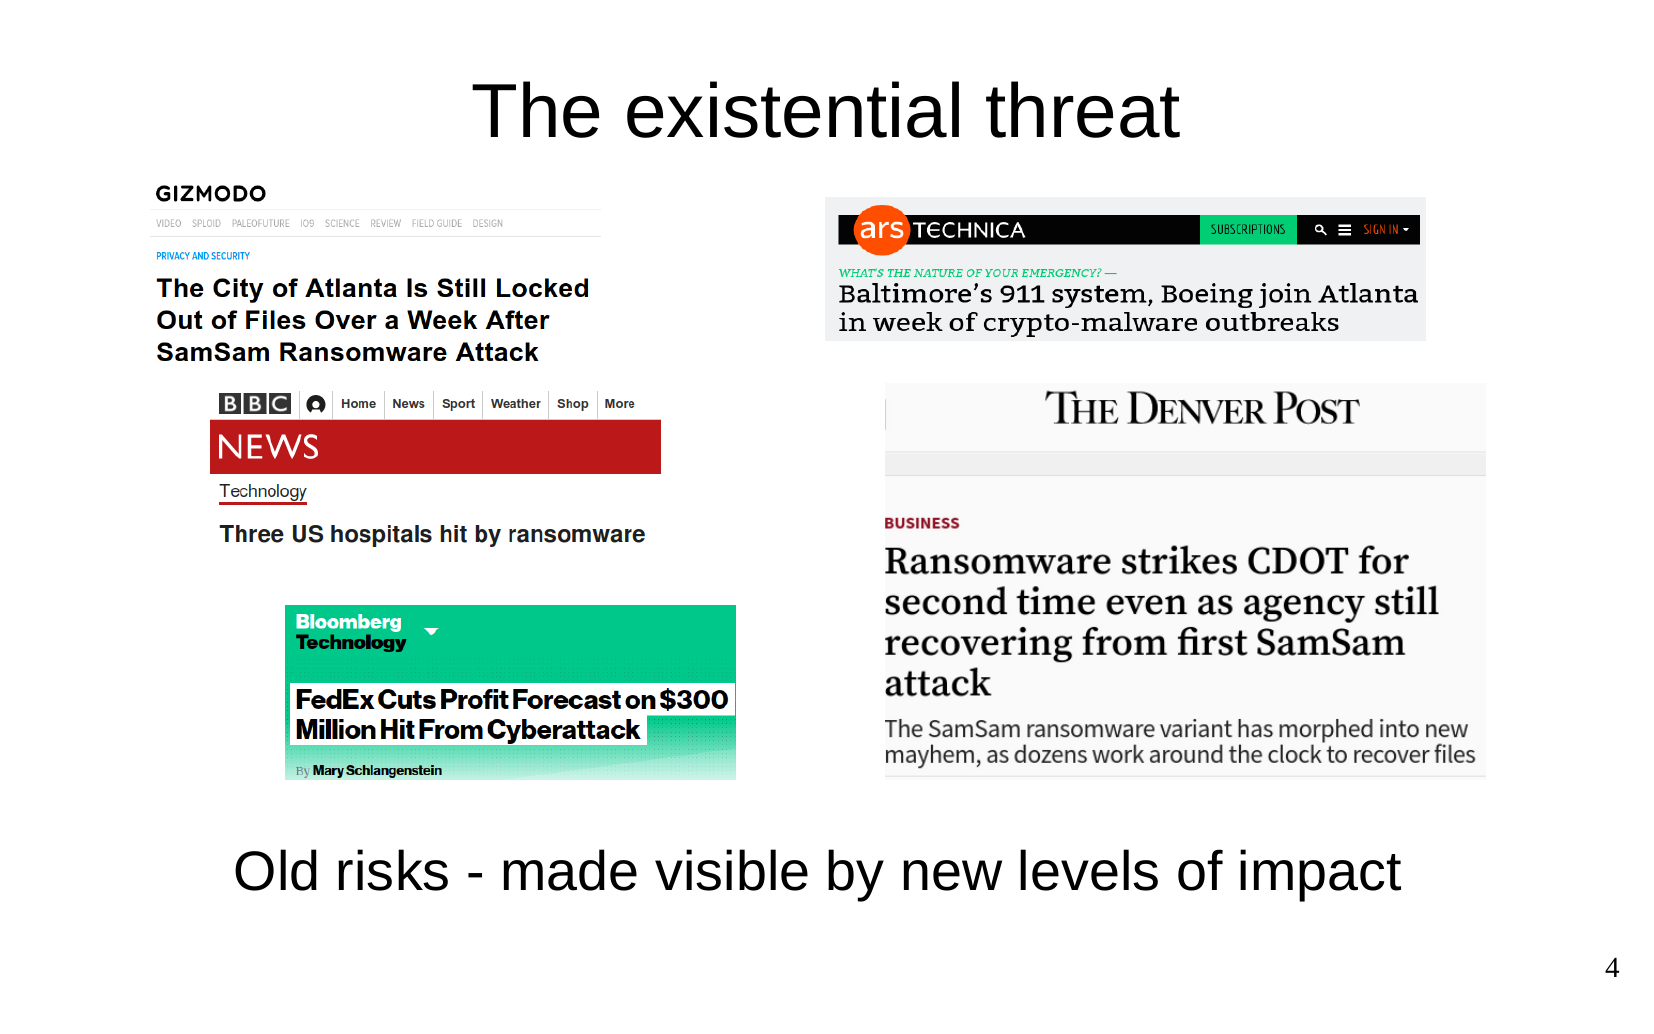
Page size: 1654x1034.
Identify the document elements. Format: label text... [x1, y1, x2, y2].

text_box <number> [1560, 951, 1621, 1023]
text_box Old risks - made visible by new levels of impact [75, 840, 1563, 930]
picture [825, 197, 1426, 341]
picture [150, 179, 601, 371]
picture [210, 391, 661, 556]
picture [285, 605, 736, 781]
picture [885, 383, 1486, 781]
title The existential threat [82, 41, 1571, 181]
